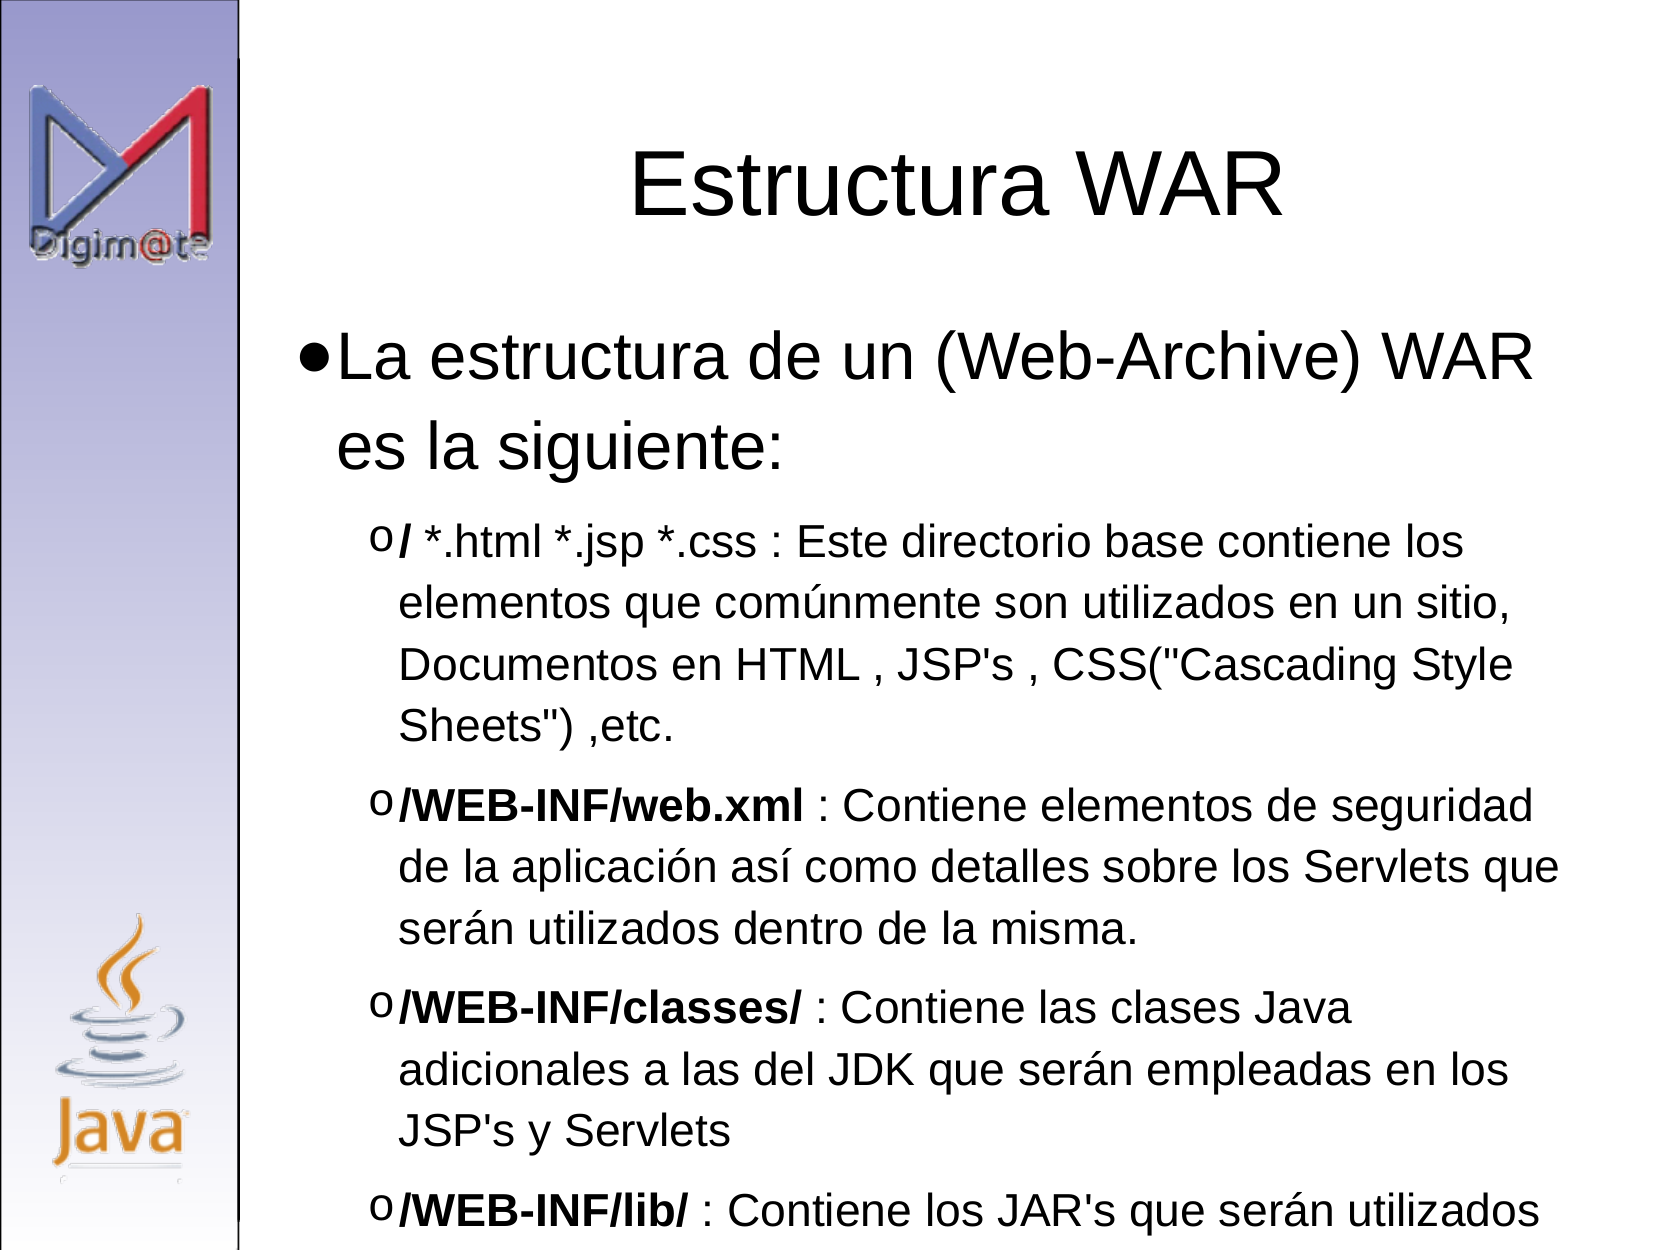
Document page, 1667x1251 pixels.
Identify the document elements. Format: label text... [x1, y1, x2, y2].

list La estructura de un (Web-Archive) WAR es la siguiente: / *.html *.jsp *.css : Este directorio base contiene los elementos que comúnmente son utilizados en un sitio, Documentos en HTML , JSP's , CSS("Cascading Style Sheets") ,etc. /WEB-INF/web.xml : Contiene elementos de seguridad de la aplicación así como detalles sobre los Servlets que serán utilizados dentro de la misma. /WEB-INF/classes/ : Contiene las clases Java adicionales a las del JDK que serán empleadas en los JSP's y Servlets /WEB-INF/lib/ : Contiene los JAR's que serán utilizados por su aplicación. [267, 297, 1596, 1177]
picture [0, 0, 1667, 1250]
title Estructura WAR [267, 65, 1650, 281]
